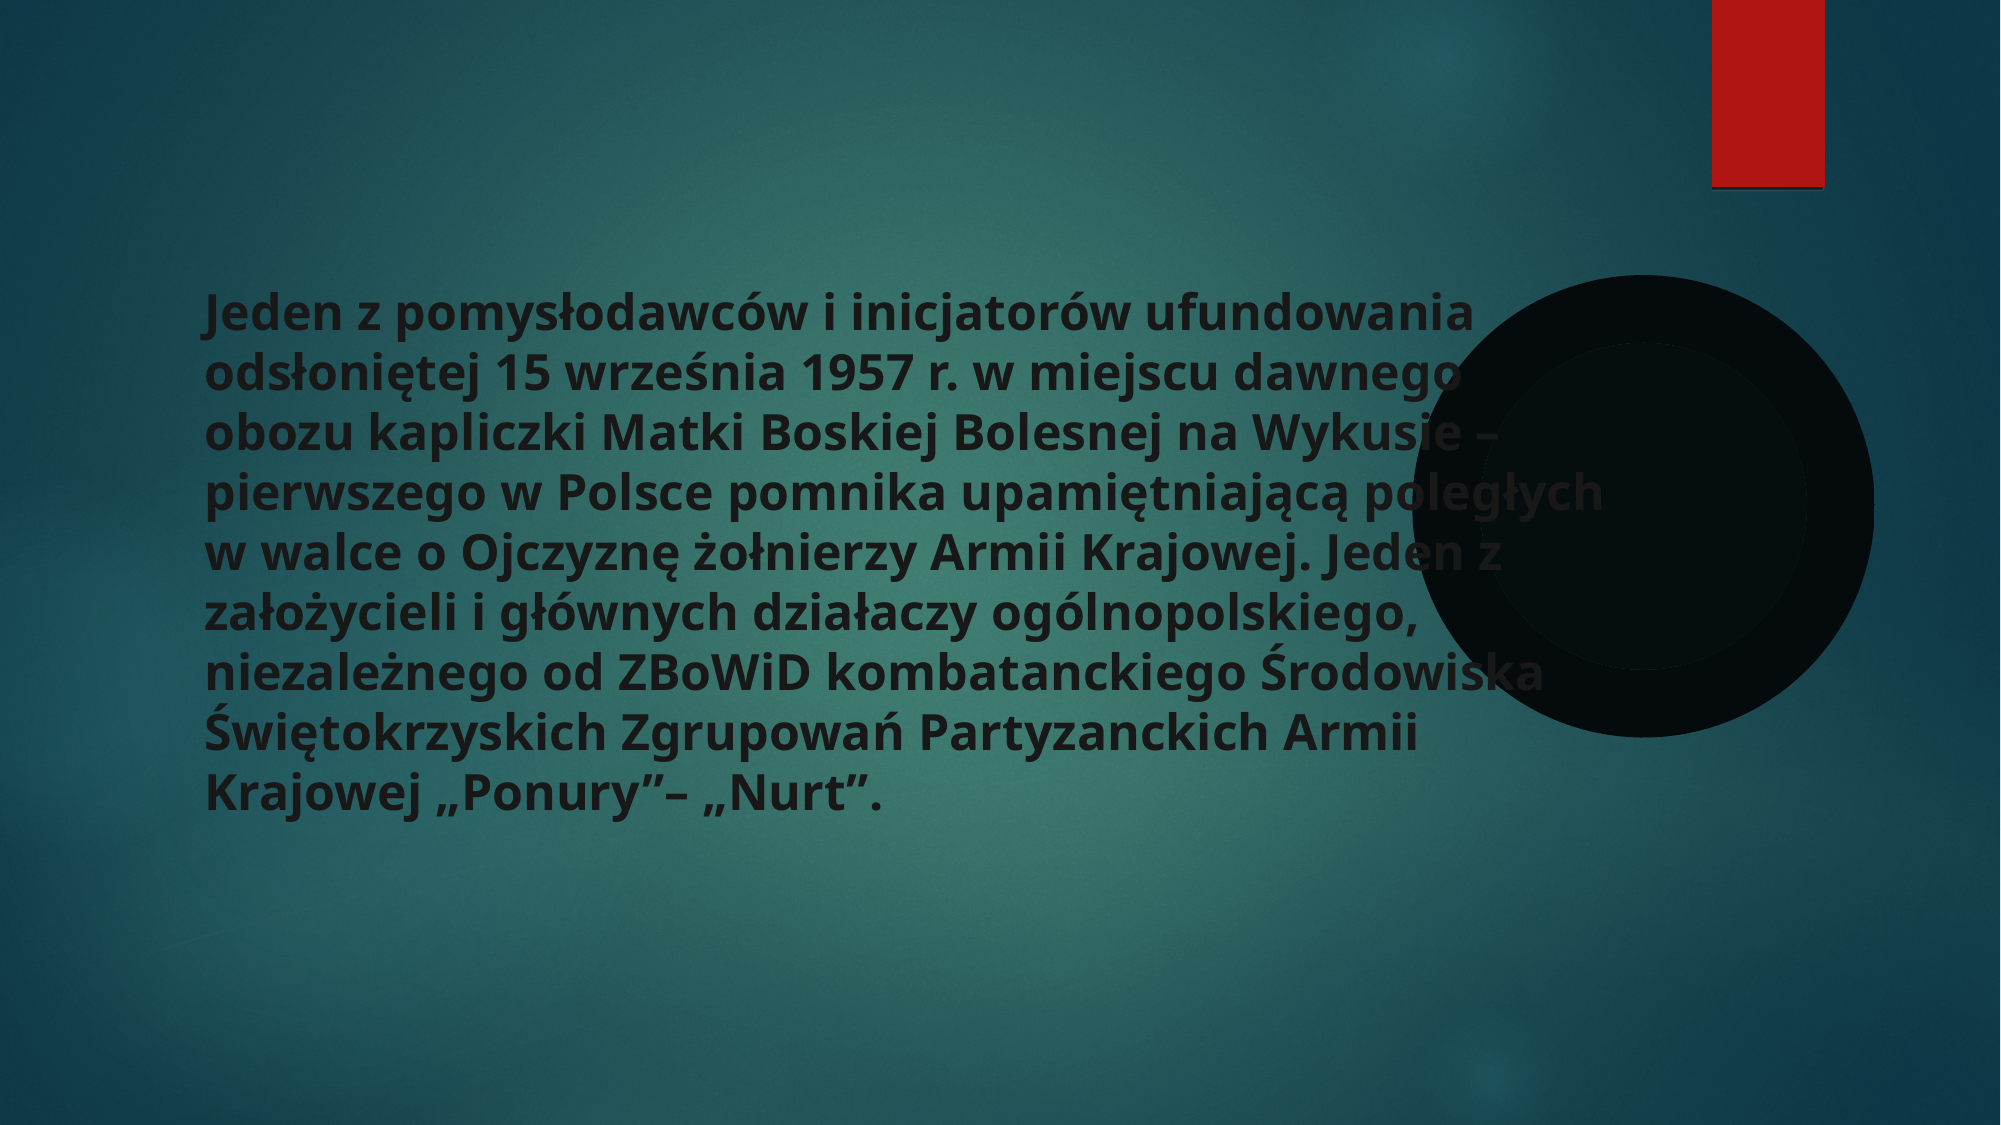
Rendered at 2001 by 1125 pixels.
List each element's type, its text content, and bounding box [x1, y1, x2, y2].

title Jeden z pomysłodawców i inicjatorów ufundowania odsłoniętej 15 września 1957 r. w miejscu dawnego obozu kapliczki Matki Boskiej Bolesnej na Wykusie – pierwszego w Polsce pomnika upamiętniającą poległych w walce o Ojczyznę żołnierzy Armii Krajowej. Jeden z założycieli i głównych działaczy ogólnopolskiego, niezależnego od ZBoWiD kombatanckiego Środowiska Świętokrzyskich Zgrupowań Partyzanckich Armii Krajowej „Ponury”– „Nurt”. [189, 272, 1638, 819]
